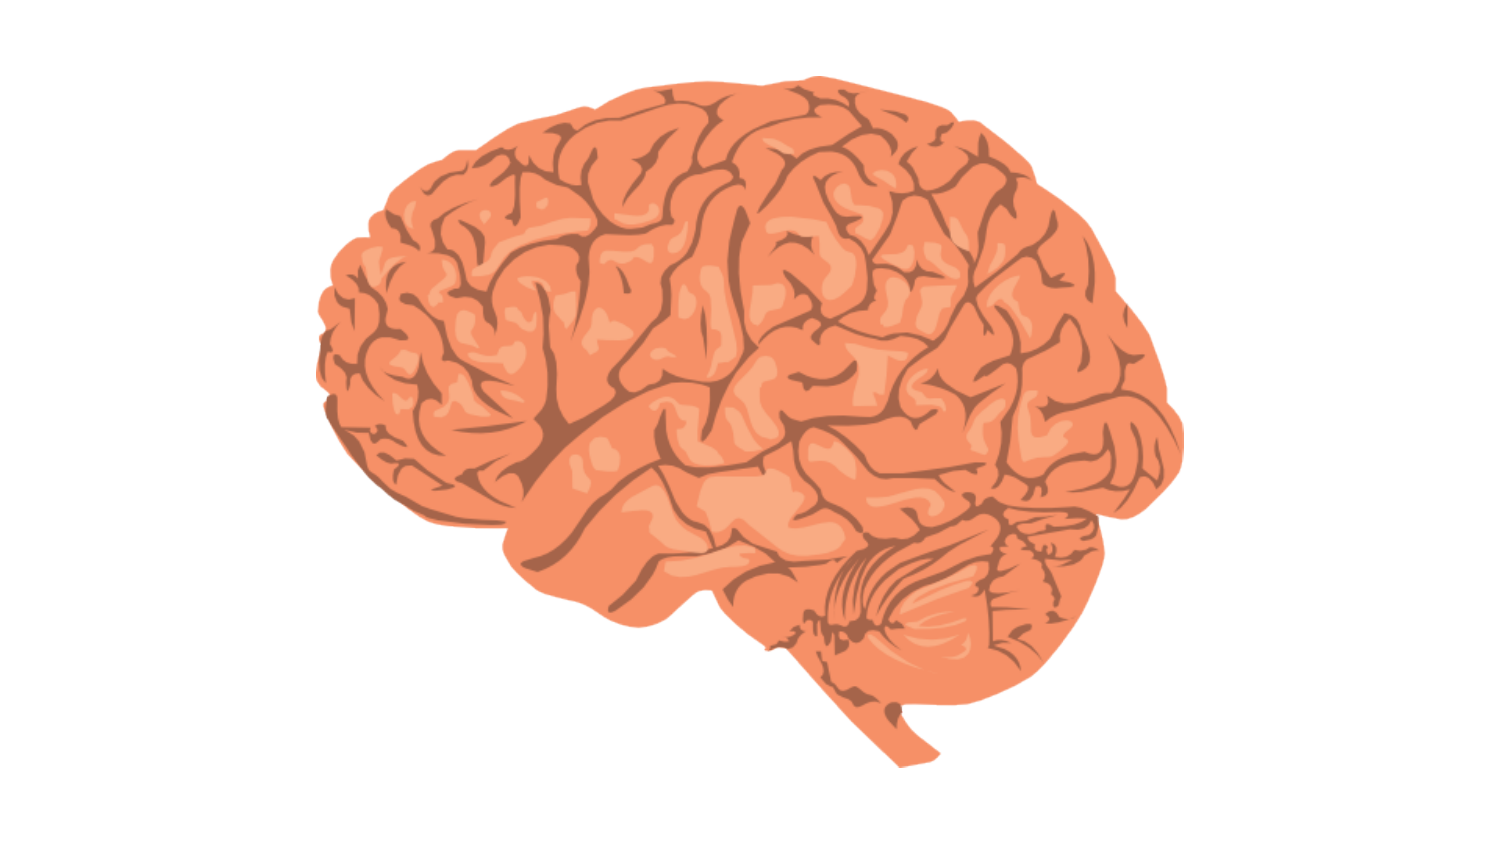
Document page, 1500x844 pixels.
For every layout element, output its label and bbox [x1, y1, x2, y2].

picture [316, 76, 1184, 768]
